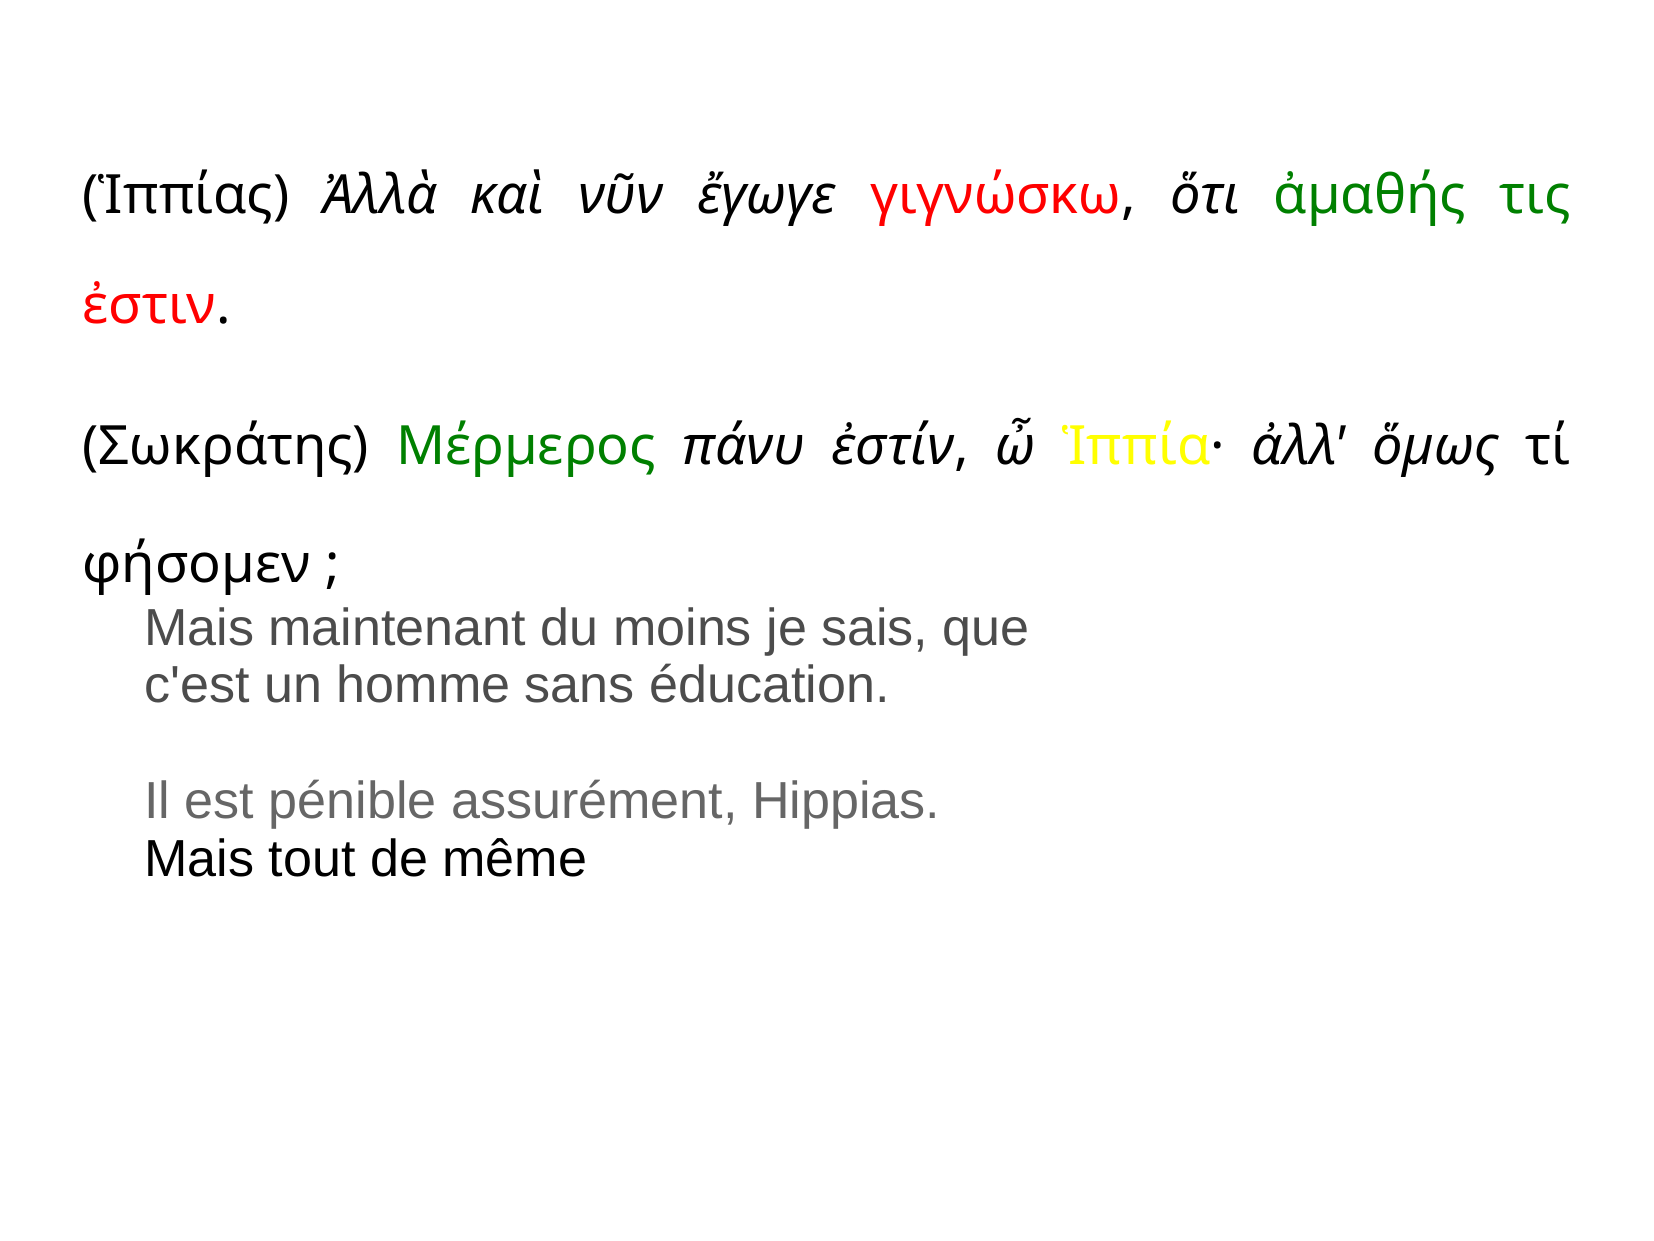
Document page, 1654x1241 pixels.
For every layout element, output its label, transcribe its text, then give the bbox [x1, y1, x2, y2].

list (Ἱππίας) Ἀλλὰ καὶ νῦν ἔγωγε γιγνώσκω, ὅτι ἀμαθής τις ἐστιν. (Σωκράτης) Μέρμερος πάνυ ἐστίν, ὦ Ἱππία· ἀλλ' ὅμως τί φήσομεν ; [82, 118, 1571, 1109]
text_box Mais maintenant du moins je sais, que c'est un homme sans éducation. Il est pénible assurément, Hippias. Mais tout de même [129, 590, 1052, 1066]
